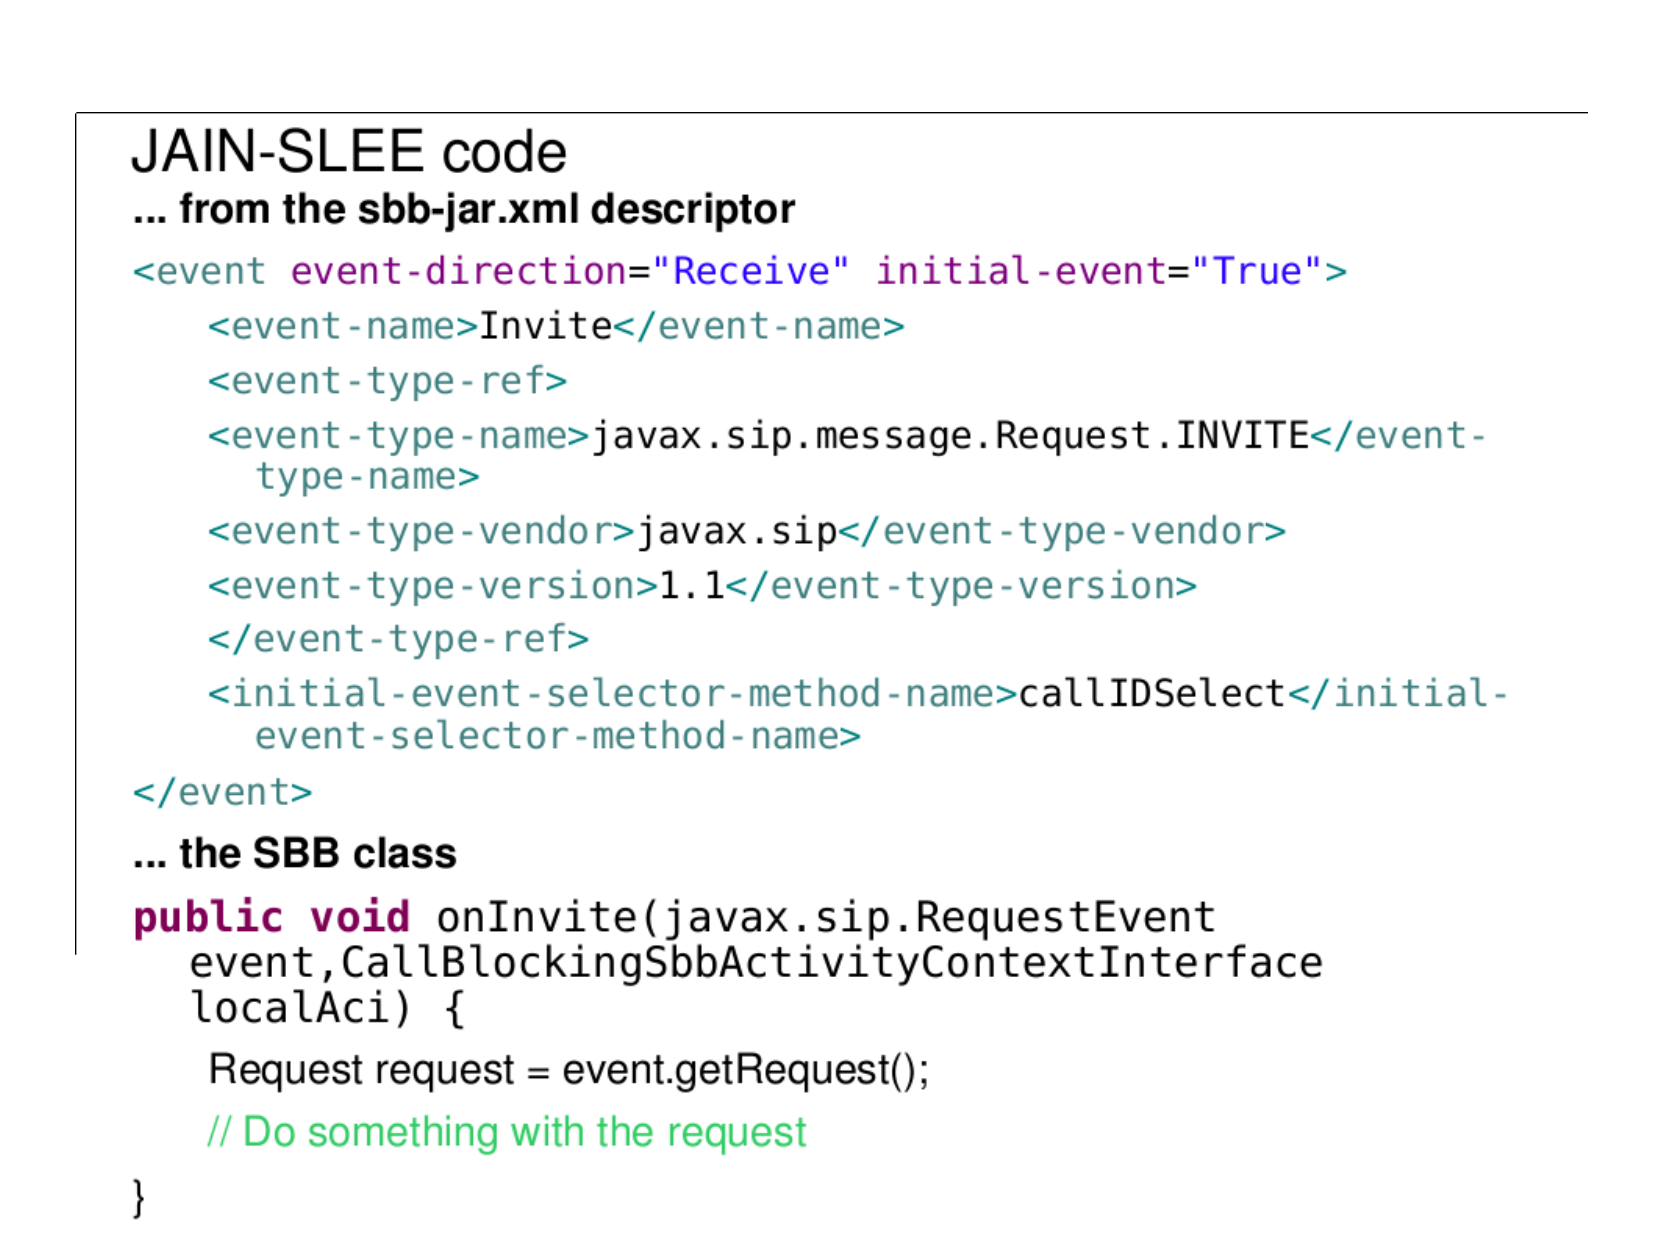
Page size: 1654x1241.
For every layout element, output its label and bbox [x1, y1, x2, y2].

picture [75, 112, 1588, 1221]
